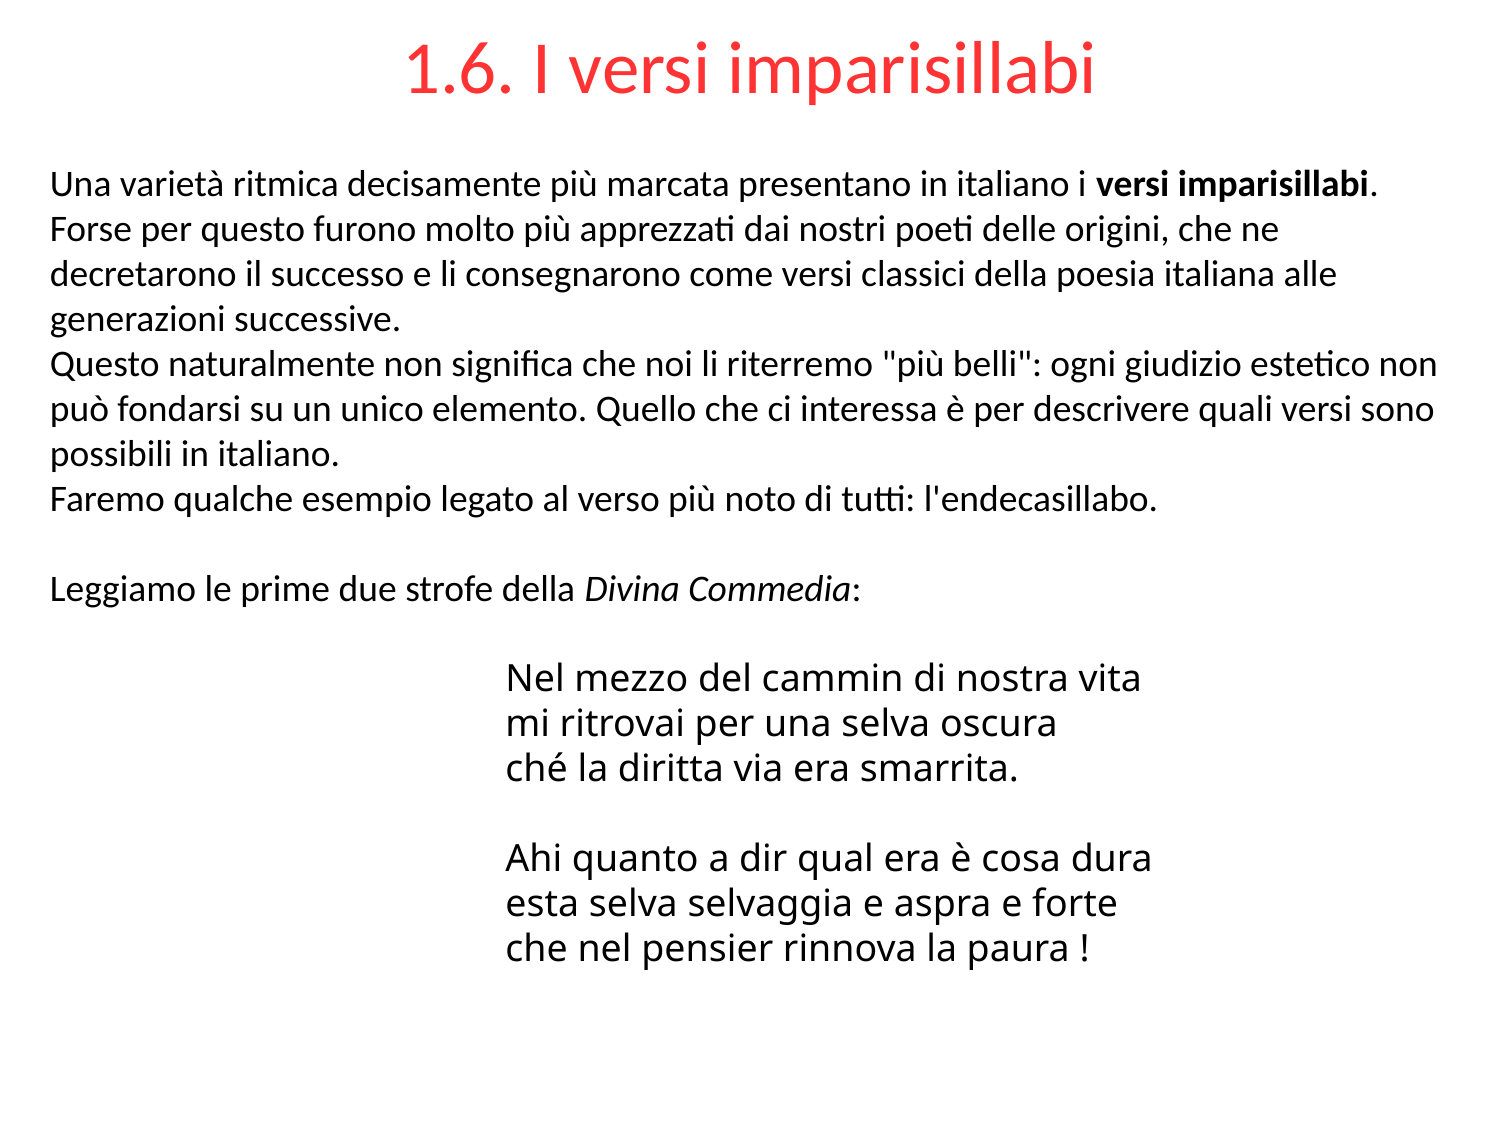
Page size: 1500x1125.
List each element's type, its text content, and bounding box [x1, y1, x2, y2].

text_box Una varietà ritmica decisamente più marcata presentano in italiano i versi imparisillabi. Forse per questo furono molto più apprezzati dai nostri poeti delle origini, che ne decretarono il successo e li consegnarono come versi classici della poesia italiana alle generazioni successive. Questo naturalmente non significa che noi li riterremo "più belli": ogni giudizio estetico non può fondarsi su un unico elemento. Quello che ci interessa è per descrivere quali versi sono possibili in italiano. Faremo qualche esempio legato al verso più noto di tutti: l'endecasillabo. Leggiamo le prime due strofe della Divina Commedia: Nel mezzo del cammin di nostra vita mi ritrovai per una selva oscura ché la diritta via era smarrita. Ahi quanto a dir qual era è cosa dura esta selva selvaggia e aspra e forte che nel pensier rinnova la paura ! [35, 151, 1465, 977]
text_box 1.6. I versi imparisillabi [74, 11, 1425, 151]
